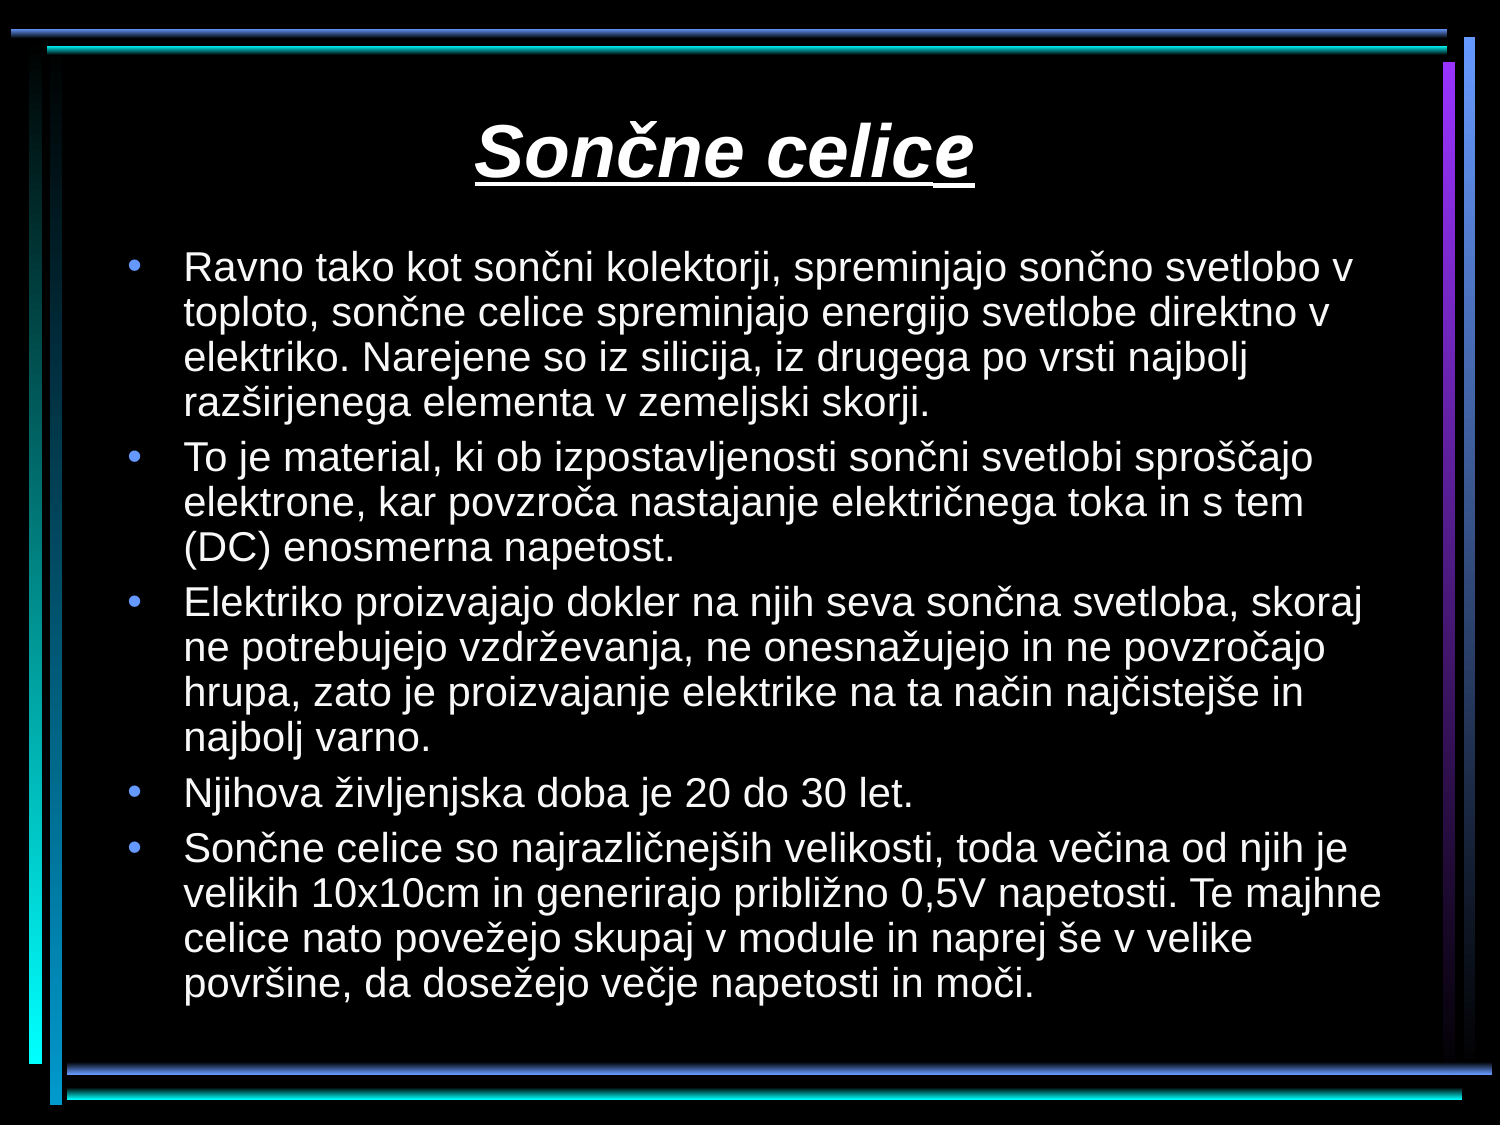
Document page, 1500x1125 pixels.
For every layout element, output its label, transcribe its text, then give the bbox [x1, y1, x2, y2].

title Sončne celice [87, 0, 1363, 200]
list Ravno tako kot sončni kolektorji, spreminjajo sončno svetlobo v toploto, sončne celice spreminjajo energijo svetlobe direktno v elektriko. Narejene so iz silicija, iz drugega po vrsti najbolj razširjenega elementa v zemeljski skorji. To je material, ki ob izpostavljenosti sončni svetlobi sproščajo elektrone, kar povzroča nastajanje električnega toka in s tem (DC) enosmerna napetost. Elektriko proizvajajo dokler na njih seva sončna svetloba, skoraj ne potrebujejo vzdrževanja, ne onesnažujejo in ne povzročajo hrupa, zato je proizvajanje elektrike na ta način najčistejše in najbolj varno. Njihova življenjska doba je 20 do 30 let. Sončne celice so najrazličnejših velikosti, toda večina od njih je velikih 10x10cm in generirajo približno 0,5V napetosti. Te majhne celice nato povežejo skupaj v module in naprej še v velike površine, da dosežejo večje napetosti in moči. [112, 237, 1400, 1015]
